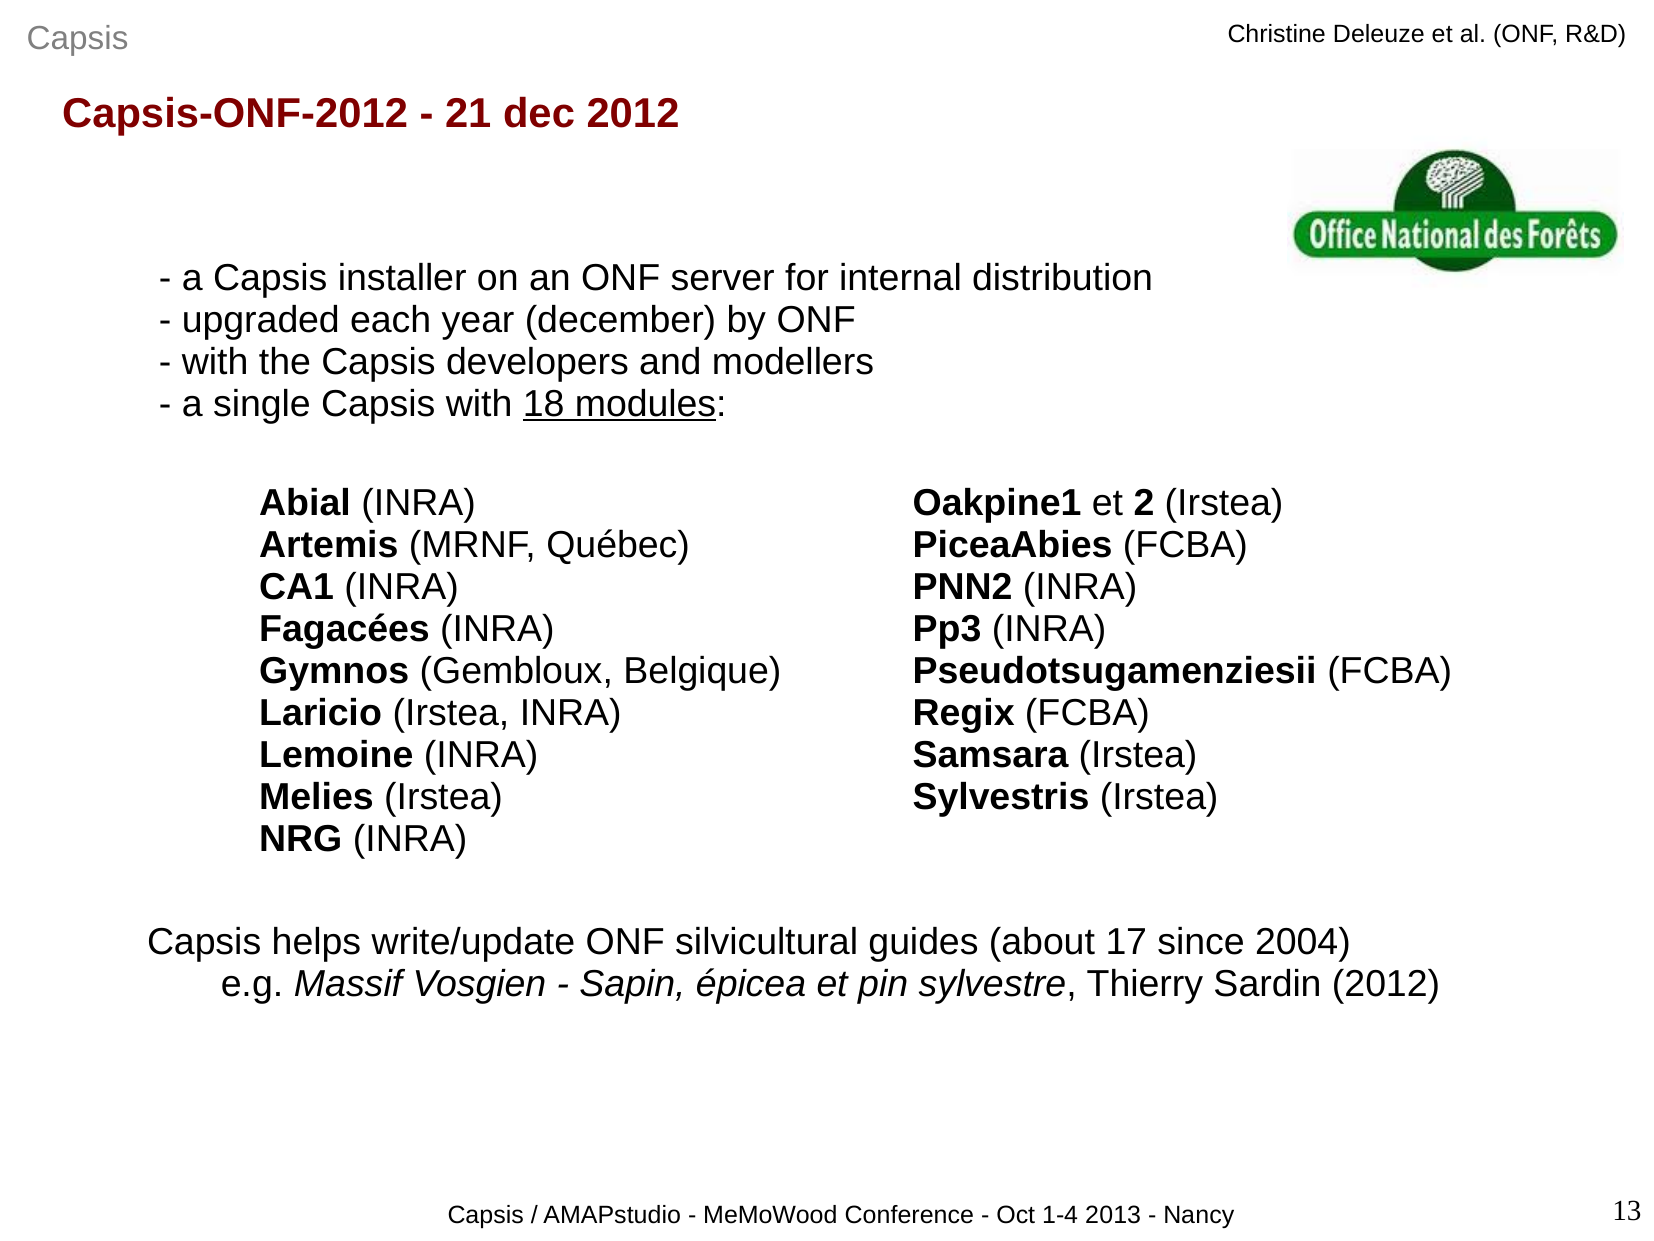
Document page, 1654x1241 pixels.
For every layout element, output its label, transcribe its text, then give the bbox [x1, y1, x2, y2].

text_box Capsis-ONF-2012 - 21 dec 2012 [47, 82, 1418, 144]
text_box Abial (INRA) Artemis (MRNF, Québec) CA1 (INRA) Fagacées (INRA) Gymnos (Gembloux, Belgique) Laricio (Irstea, INRA) Lemoine (INRA) Melies (Irstea) NRG (INRA) [244, 474, 830, 868]
picture [1287, 87, 1624, 396]
text_box Capsis / AMAPstudio - MeMoWood Conference - Oct 1-4 2013 - Nancy [307, 1192, 1377, 1236]
text_box Capsis helps write/update ONF silvicultural guides (about 17 since 2004) e.g. Massif Vosgien - Sapin, épicea et pin sylvestre, Thierry Sardin (2012) [132, 912, 1526, 1012]
text_box Christine Deleuze et al. (ONF, R&D) [670, 11, 1642, 55]
text_box Capsis [11, 11, 426, 64]
text_box - a Capsis installer on an ONF server for internal distribution - upgraded each year (december) by ONF - with the Capsis developers and modellers - a single Capsis with 18 modules: [144, 249, 1521, 516]
text_box Oakpine1 et 2 (Irstea) PiceaAbies (FCBA) PNN2 (INRA) Pp3 (INRA) Pseudotsugamenziesii (FCBA) Regix (FCBA) Samsara (Irstea) Sylvestris (Irstea) [897, 474, 1521, 826]
